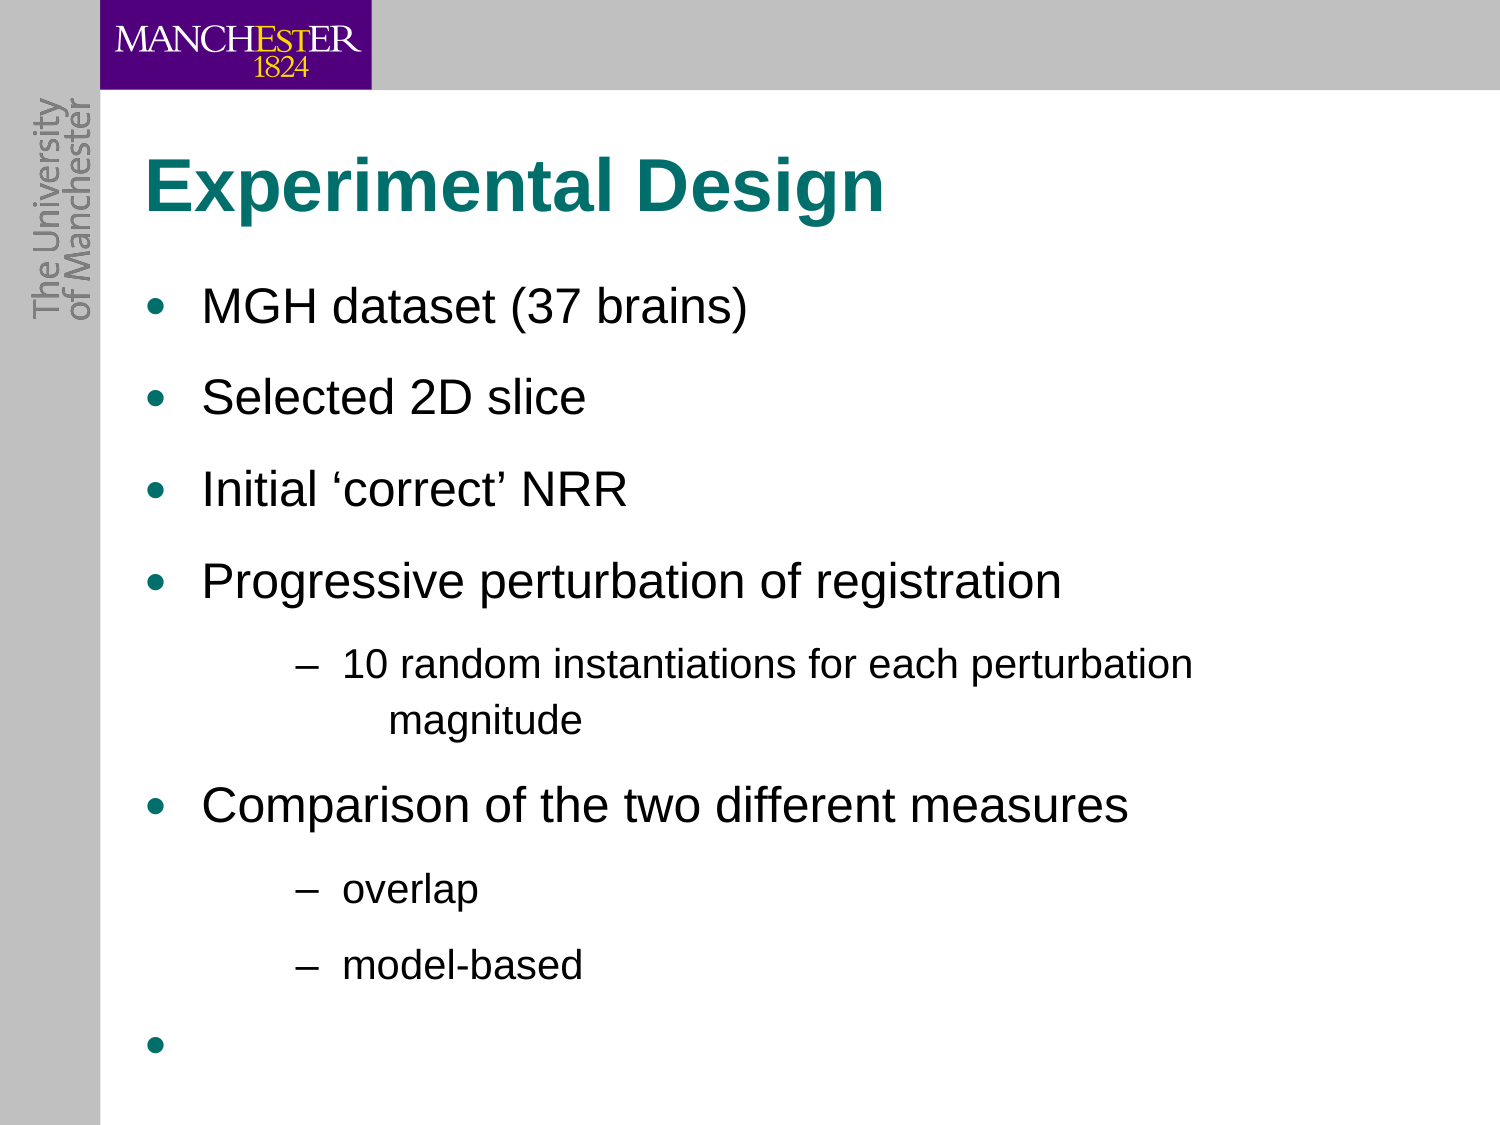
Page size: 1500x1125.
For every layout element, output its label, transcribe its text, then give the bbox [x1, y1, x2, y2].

title Experimental Design [129, 120, 1406, 251]
picture [0, 0, 372, 320]
list MGH dataset (37 brains) Selected 2D slice Initial ‘correct’ NRR Progressive perturbation of registration 10 random instantiations for each perturbation magnitude Comparison of the two different measures overlap model-based [130, 259, 1407, 1062]
